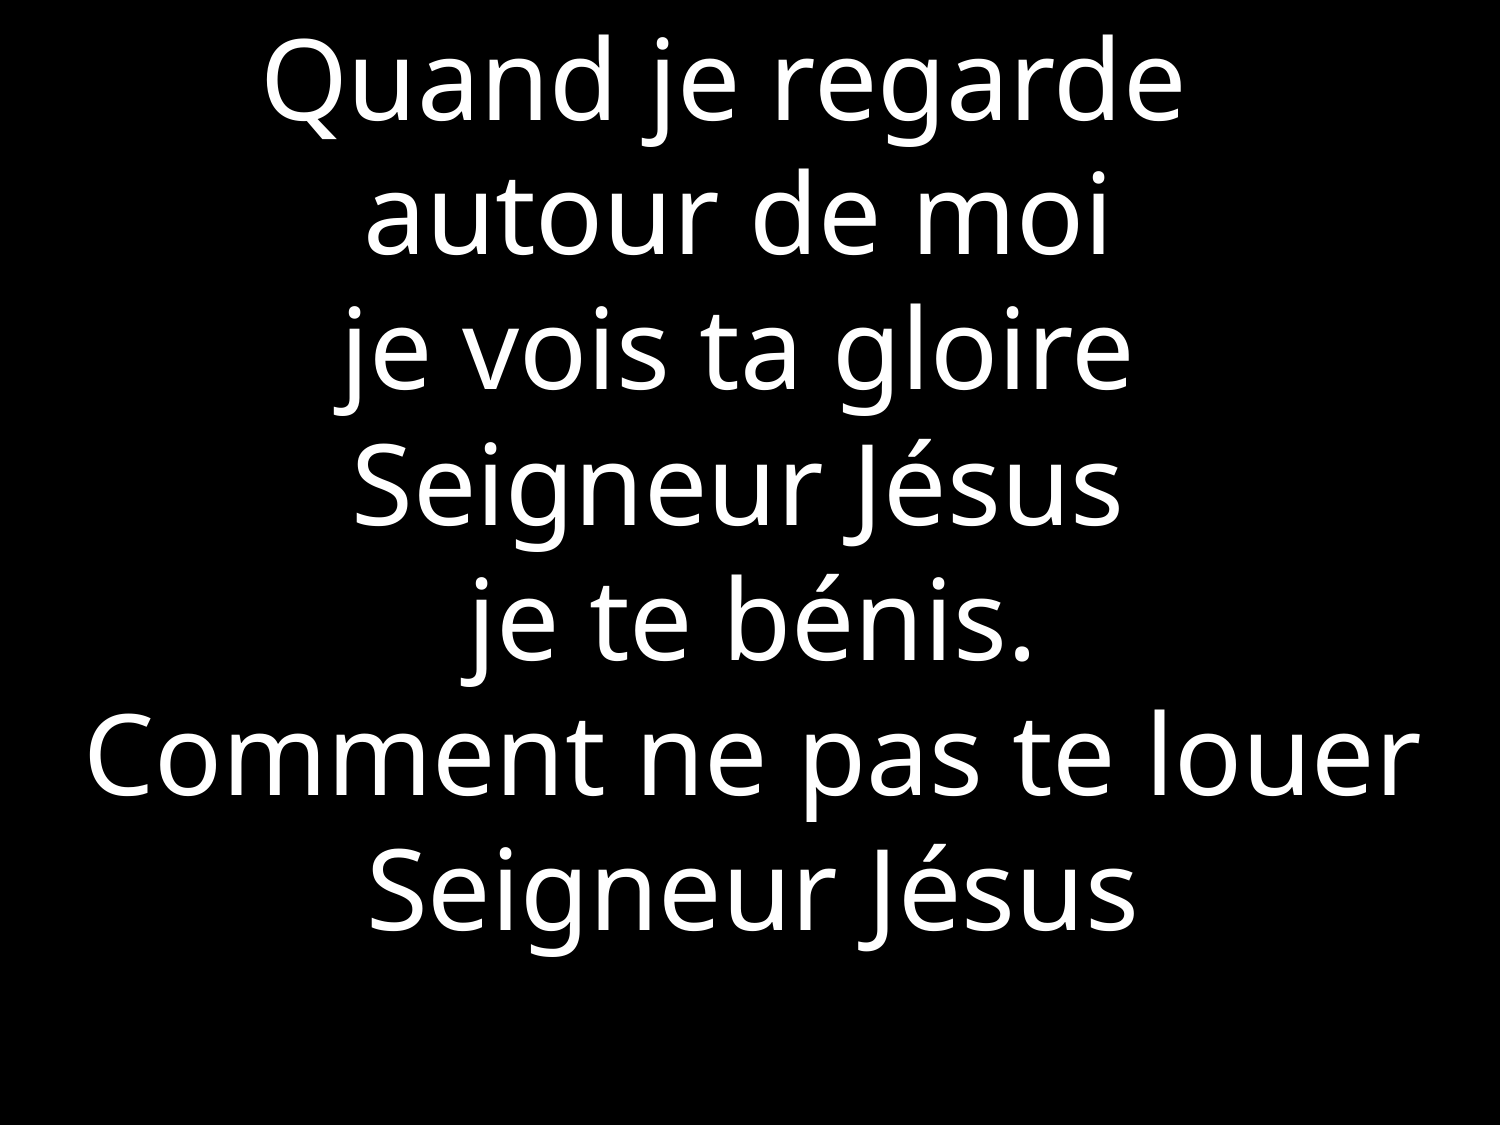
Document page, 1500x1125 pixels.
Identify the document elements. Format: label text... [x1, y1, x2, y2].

list Quand je regarde autour de moi je vois ta gloire Seigneur Jésus je te bénis. Comment ne pas te louer Seigneur Jésus [11, 0, 1495, 1099]
